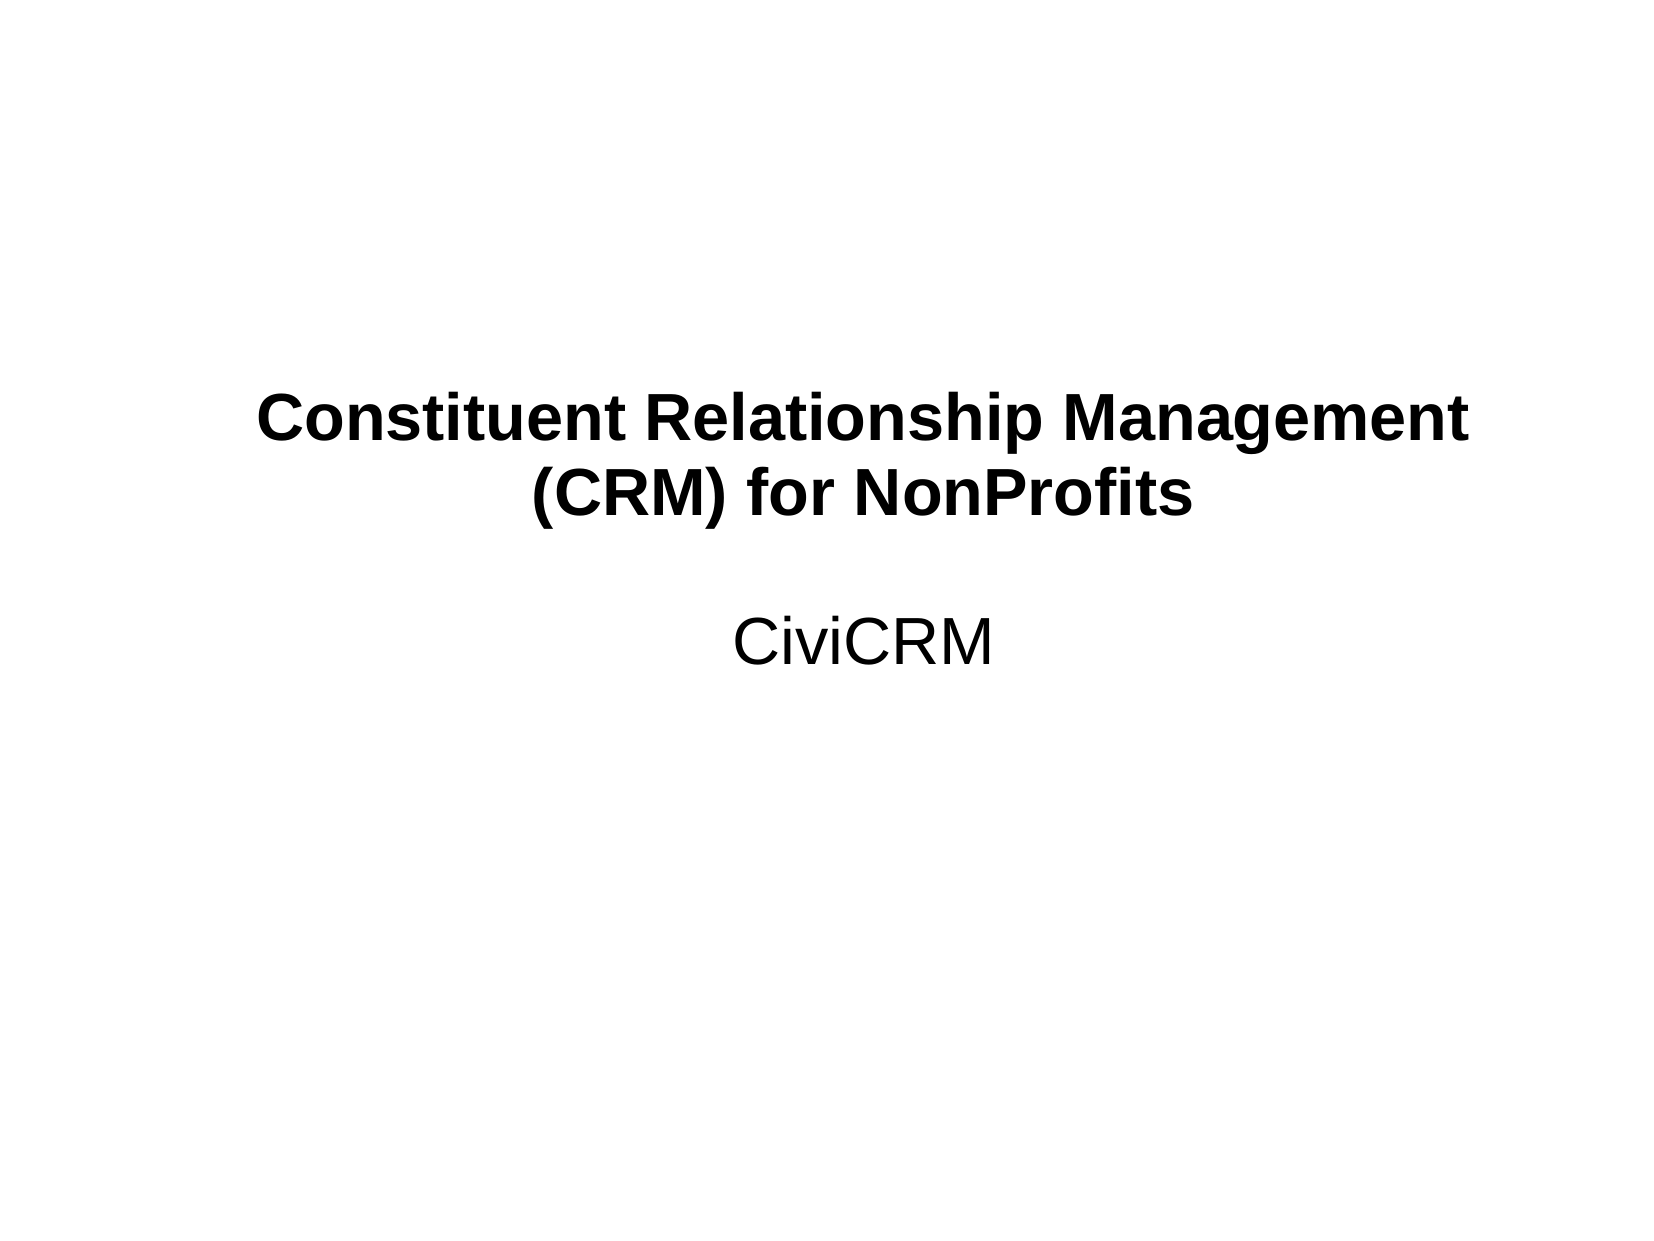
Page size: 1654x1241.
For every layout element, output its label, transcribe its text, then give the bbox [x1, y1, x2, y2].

subtitle Constituent Relationship Management (CRM) for NonProfits CiviCRM [82, 49, 1571, 1010]
